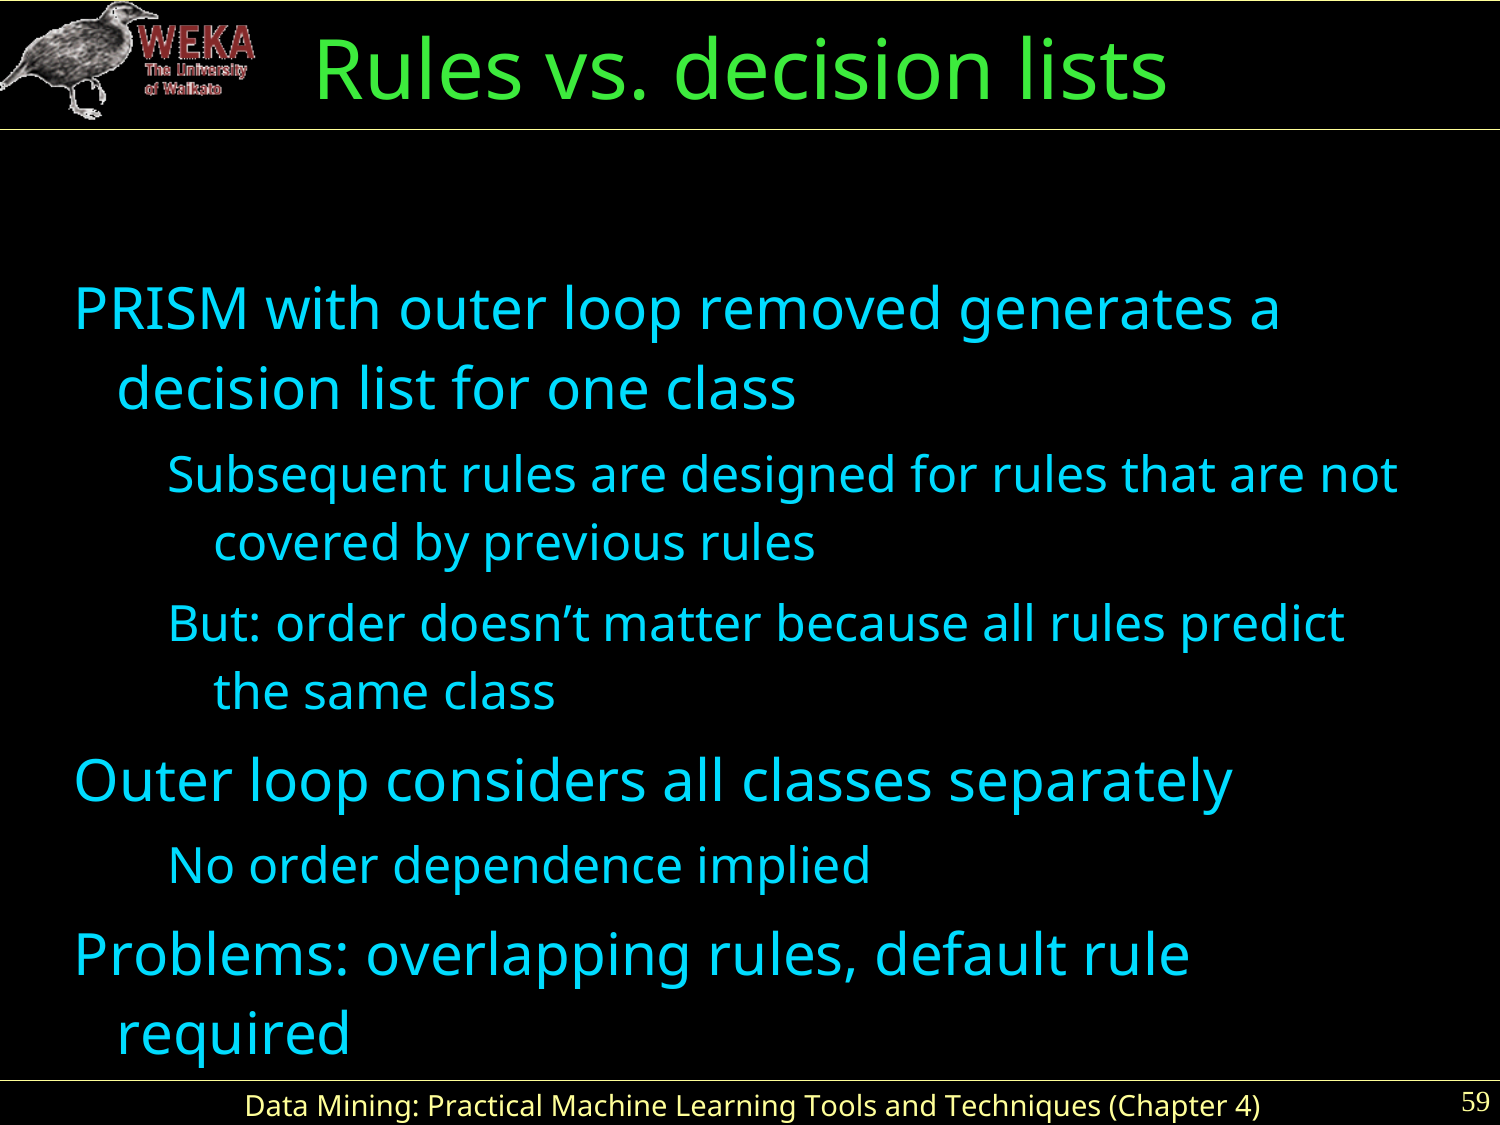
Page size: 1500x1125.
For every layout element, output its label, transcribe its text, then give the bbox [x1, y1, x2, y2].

title Rules vs. decision lists [297, 0, 1500, 148]
picture [0, 1, 266, 129]
text_box PRISM with outer loop removed generates a decision list for one class Subsequent rules are designed for rules that are not covered by previous rules But: order doesn’t matter because all rules predict the same class Outer loop considers all classes separately No order dependence implied Problems: overlapping rules, default rule required [59, 260, 1447, 936]
